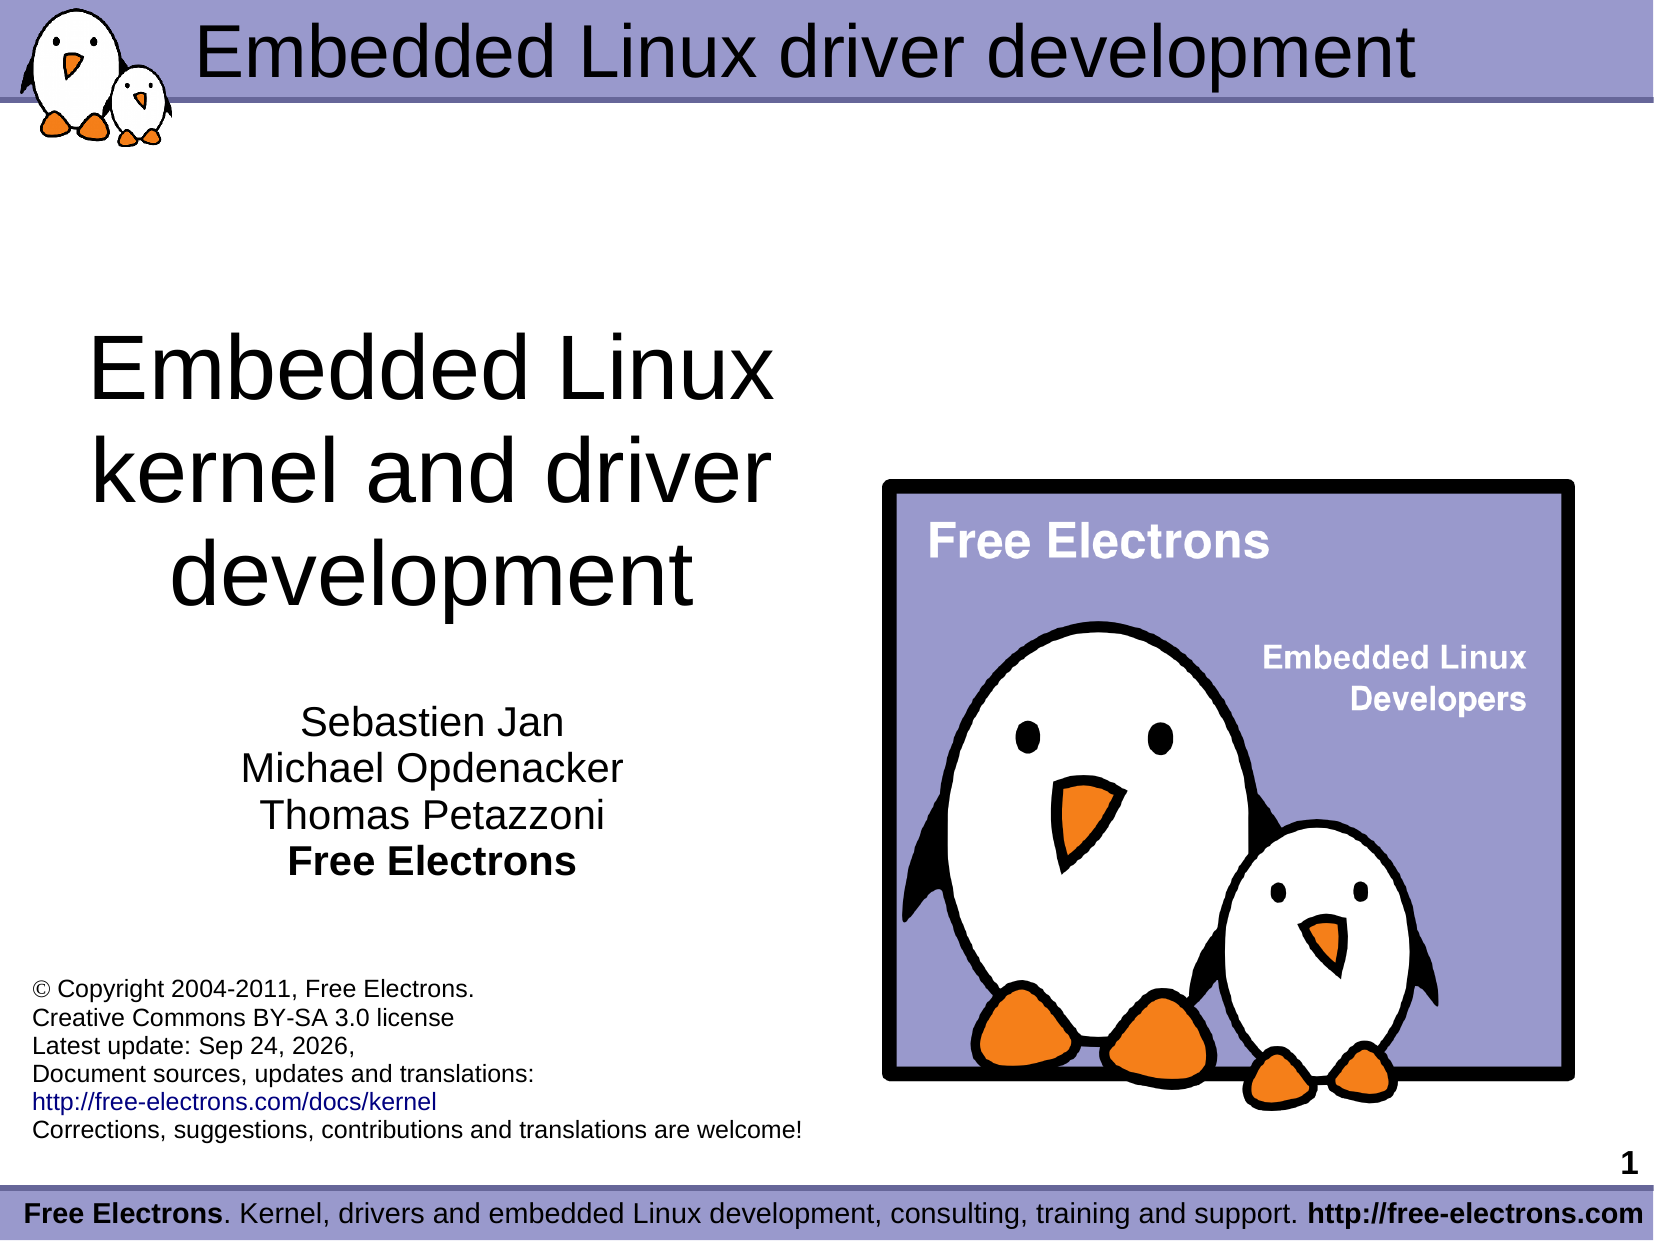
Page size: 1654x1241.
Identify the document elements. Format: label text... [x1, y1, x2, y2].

subtitle Embedded Linux kernel and driver development Sebastien Jan Michael Opdenacker Thomas Petazzoni Free Electrons [47, 243, 800, 959]
list © Copyright 2004-2011, Free Electrons. Creative Commons BY-SA 3.0 license Latest update: Mar 2, 2011, Document sources, updates and translations: http://free-electrons.com/docs/kernel Corrections, suggestions, contributions and translations are welcome! [32, 975, 830, 1163]
picture [20, 8, 172, 147]
title Embedded Linux driver development [60, 4, 1551, 98]
picture [882, 479, 1575, 1111]
